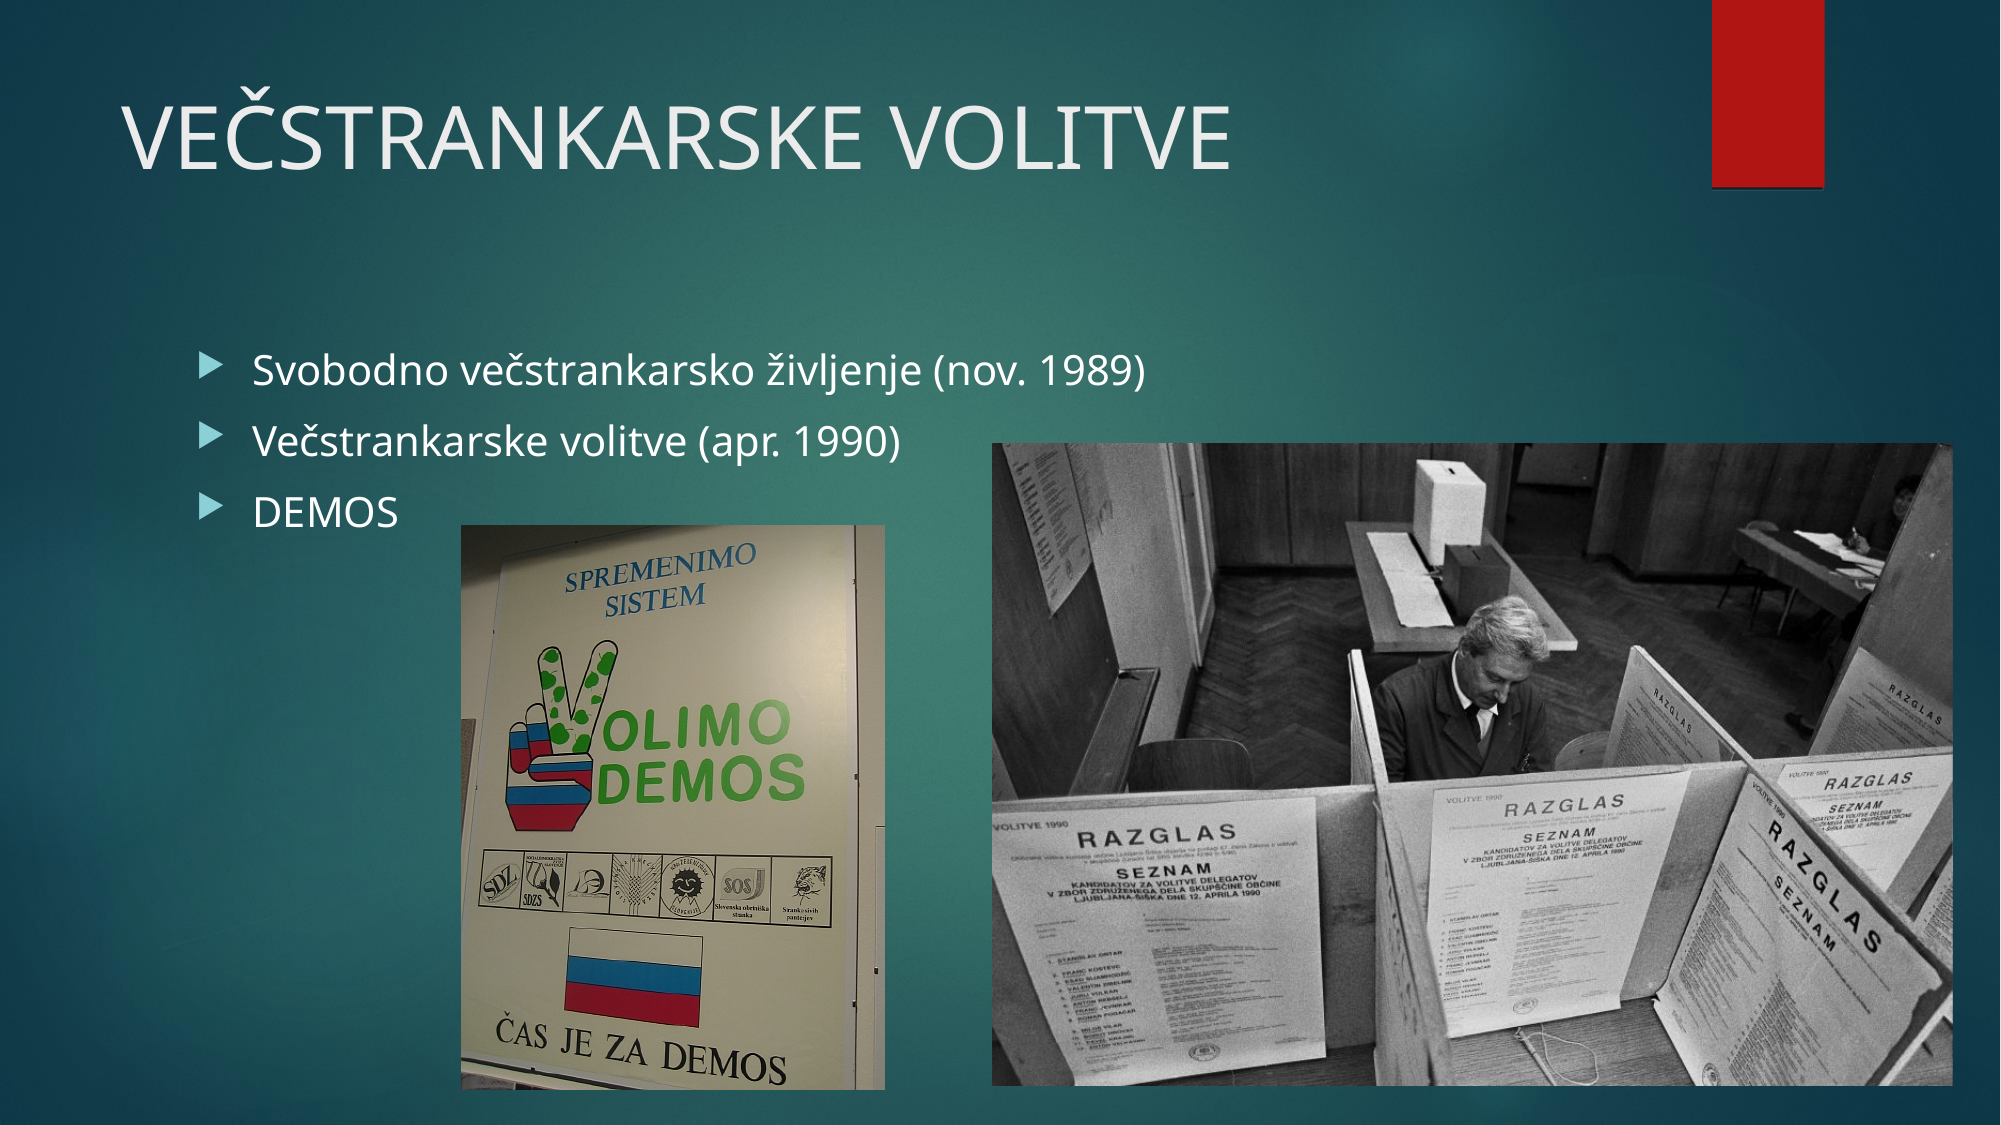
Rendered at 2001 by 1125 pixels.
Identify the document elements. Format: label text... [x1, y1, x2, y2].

picture [0, 0, 2001, 1125]
list Svobodno večstrankarsko življenje (nov. 1989) Večstrankarske volitve (apr. 1990) DEMOS [181, 336, 1649, 1025]
title VEČSTRANKARSKE VOLITVE [106, 74, 1649, 304]
